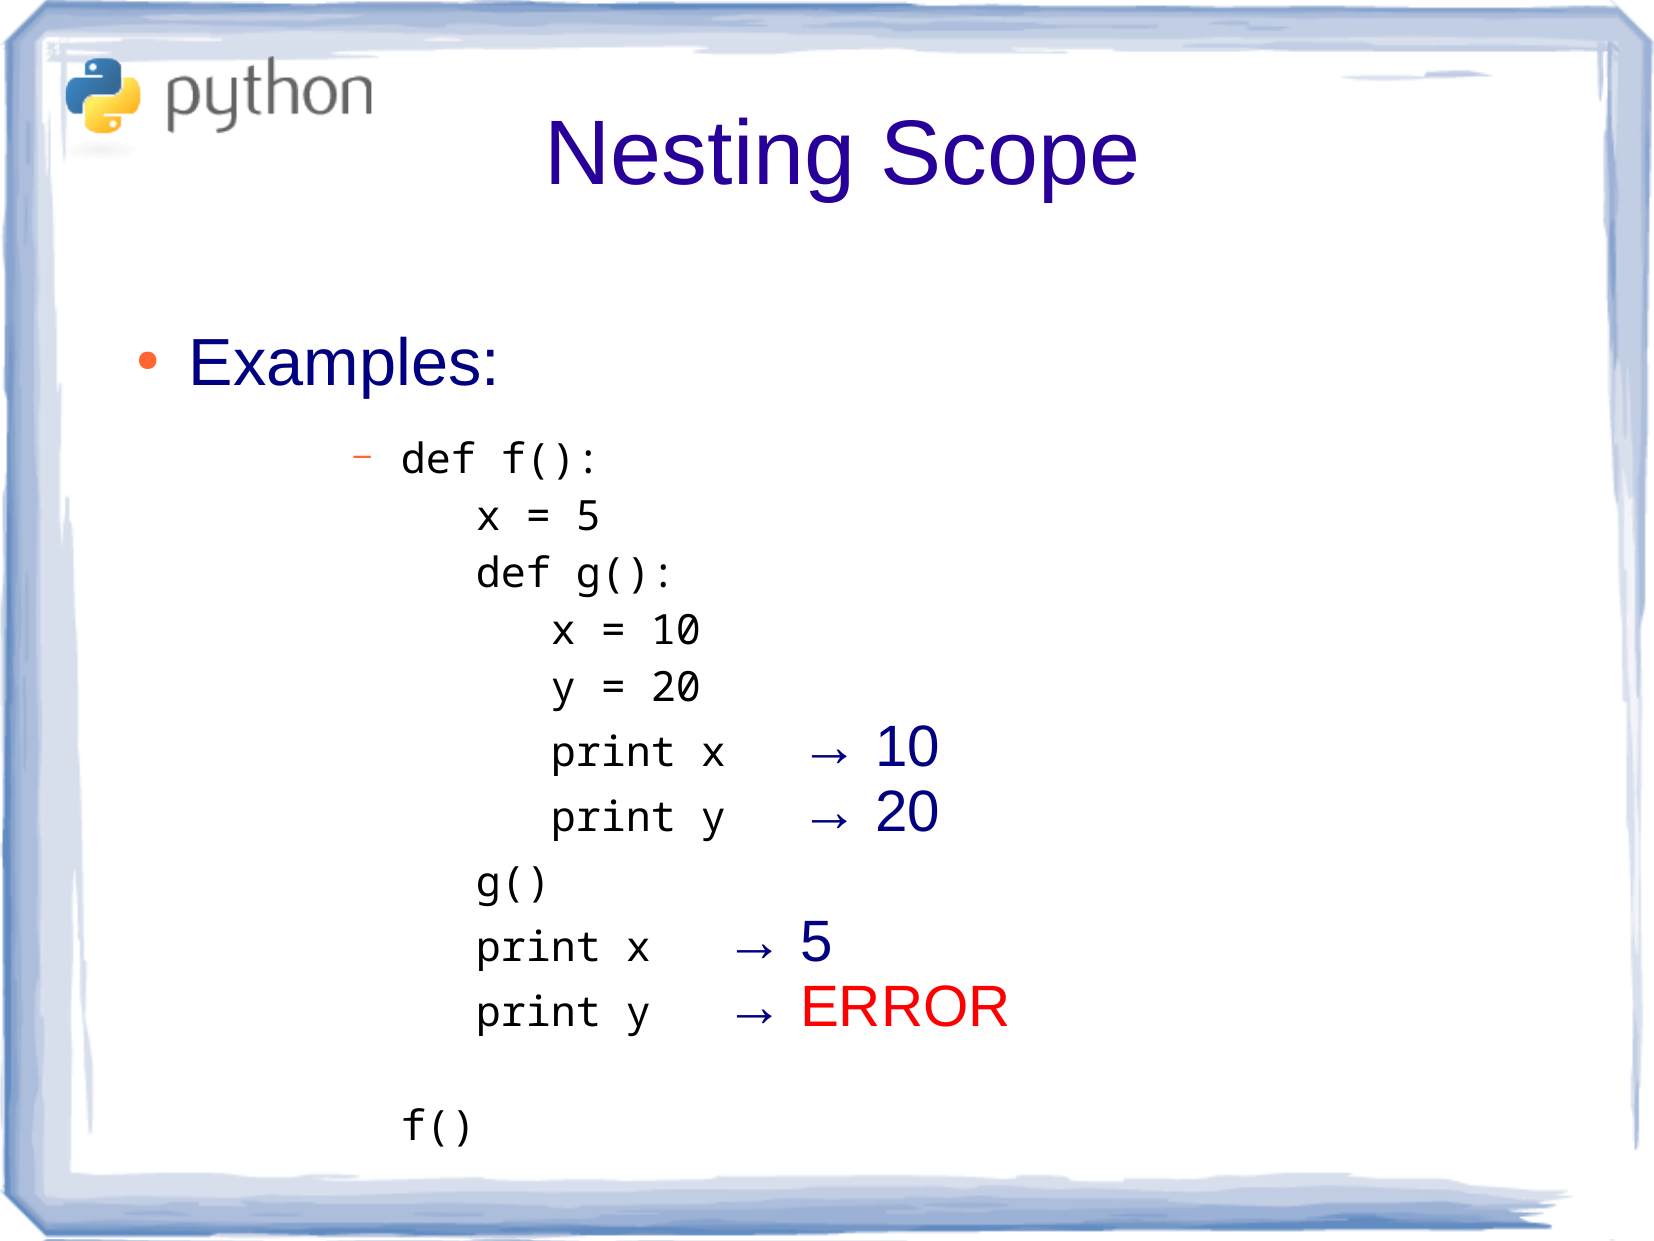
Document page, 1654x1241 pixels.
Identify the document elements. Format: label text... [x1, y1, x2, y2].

picture [0, 0, 1654, 1241]
list Examples: def f(): x = 5 def g(): x = 10 y = 20 print x → 10 print y → 20 g() print x → 5 print y → ERROR f() [118, 324, 1571, 1097]
title Nesting Scope [82, 49, 1571, 257]
